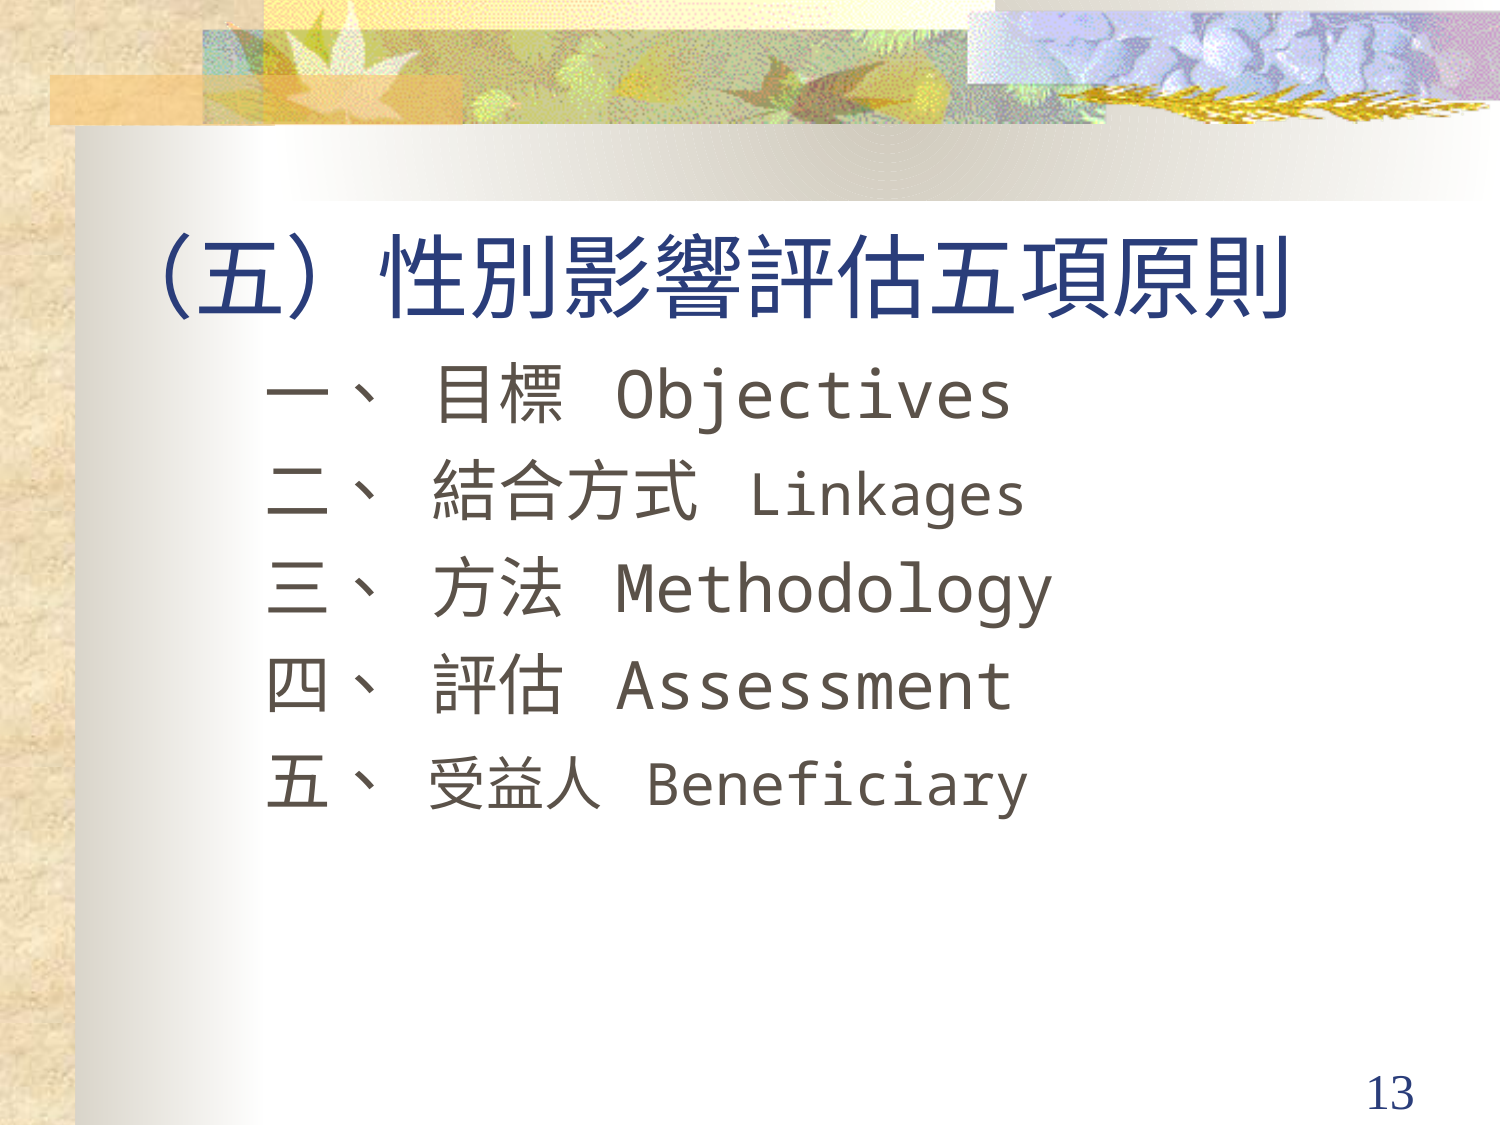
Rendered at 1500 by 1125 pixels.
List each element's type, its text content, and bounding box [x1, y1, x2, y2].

text_box [1350, 1052, 1500, 1125]
list 一、 目標 Objectives 二、 結合方式 Linkages 三、 方法 Methodology 四、 評估 Assessment 五、 受益人 Beneficiary [174, 344, 1450, 1020]
title （五）性別影響評估五項原則 [87, 149, 1413, 338]
